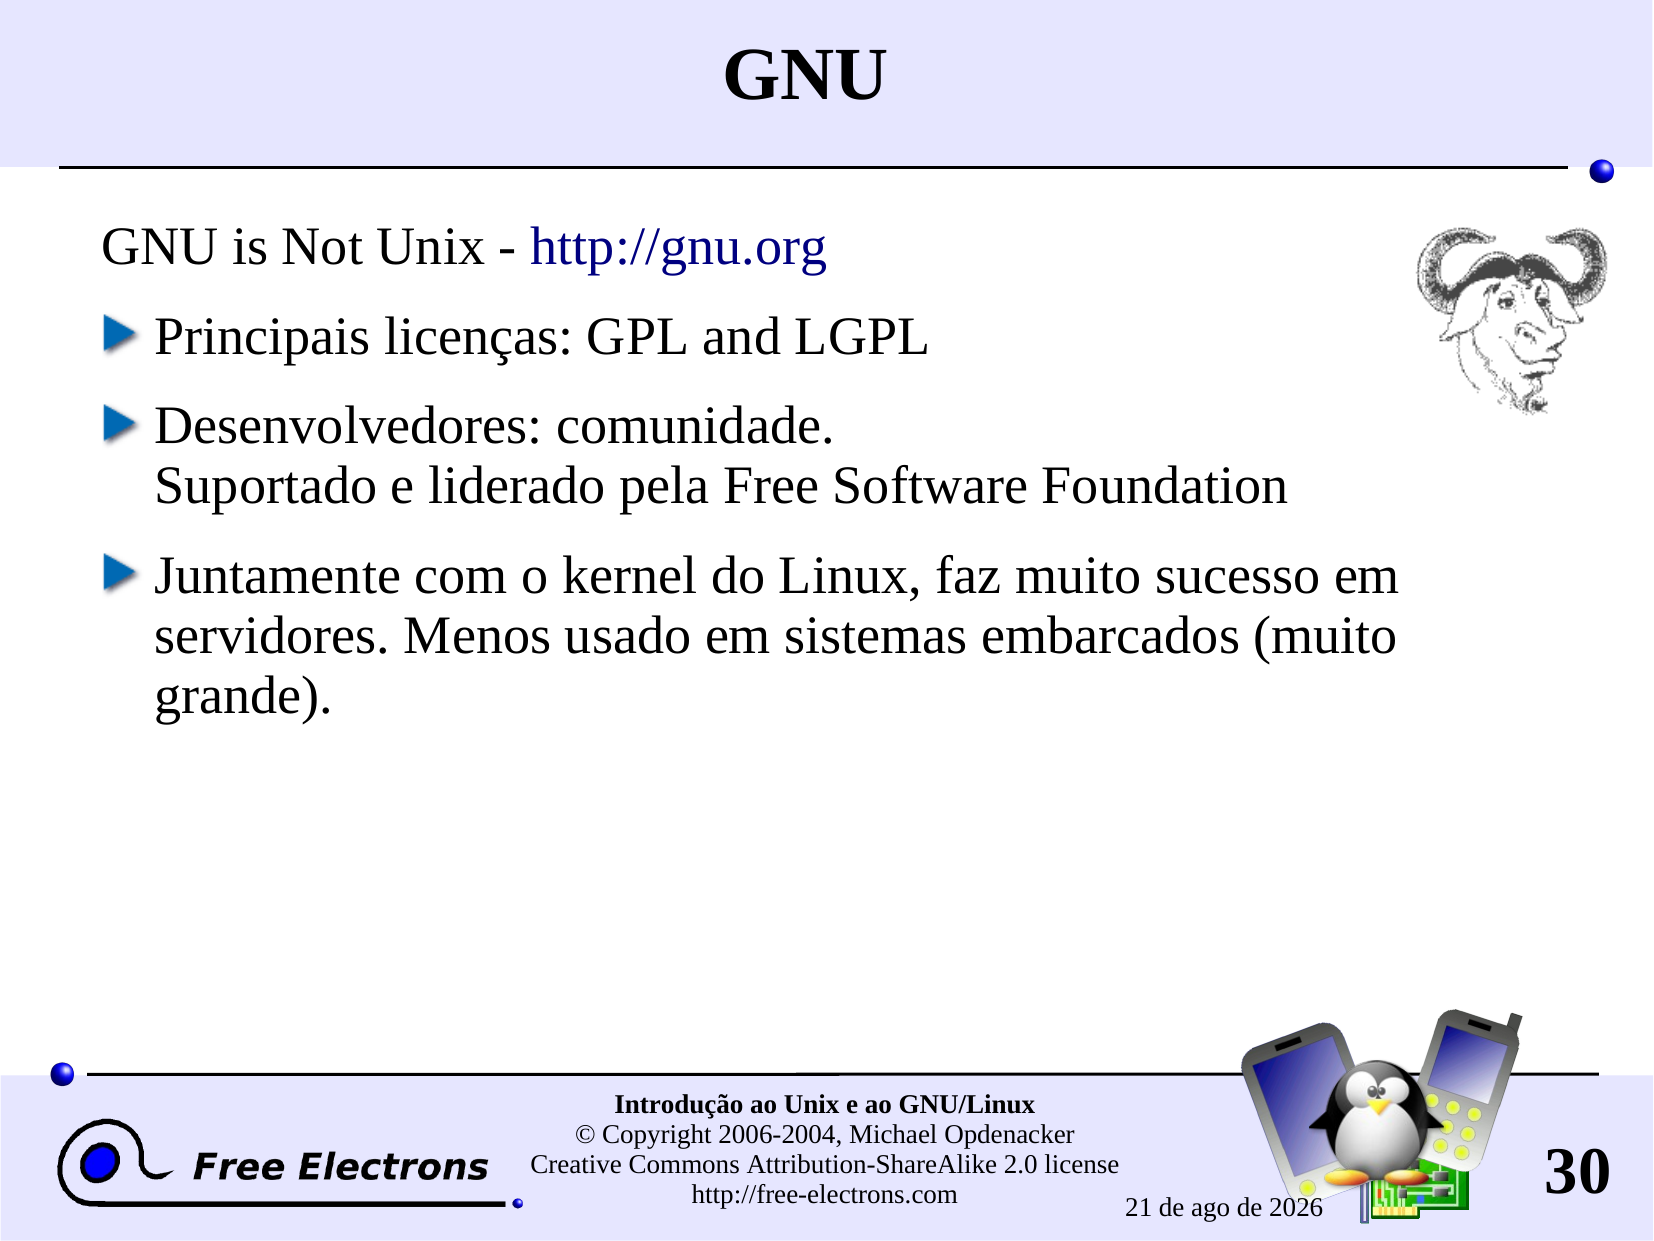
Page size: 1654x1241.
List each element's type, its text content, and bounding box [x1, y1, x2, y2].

list GNU is Not Unix - http://gnu.org Principais licenças: GPL and LGPL Desenvolvedores: comunidade. Suportado e liderado pela Free Software Foundation Juntamente com o kernel do Linux, faz muito sucesso em servidores. Menos usado em sistemas embarcados (muito grande). [83, 216, 1546, 1067]
picture [1231, 1067, 1520, 1241]
title GNU [60, 25, 1551, 124]
picture [50, 1108, 527, 1216]
picture [1285, 1199, 1292, 1215]
picture [1410, 225, 1612, 417]
